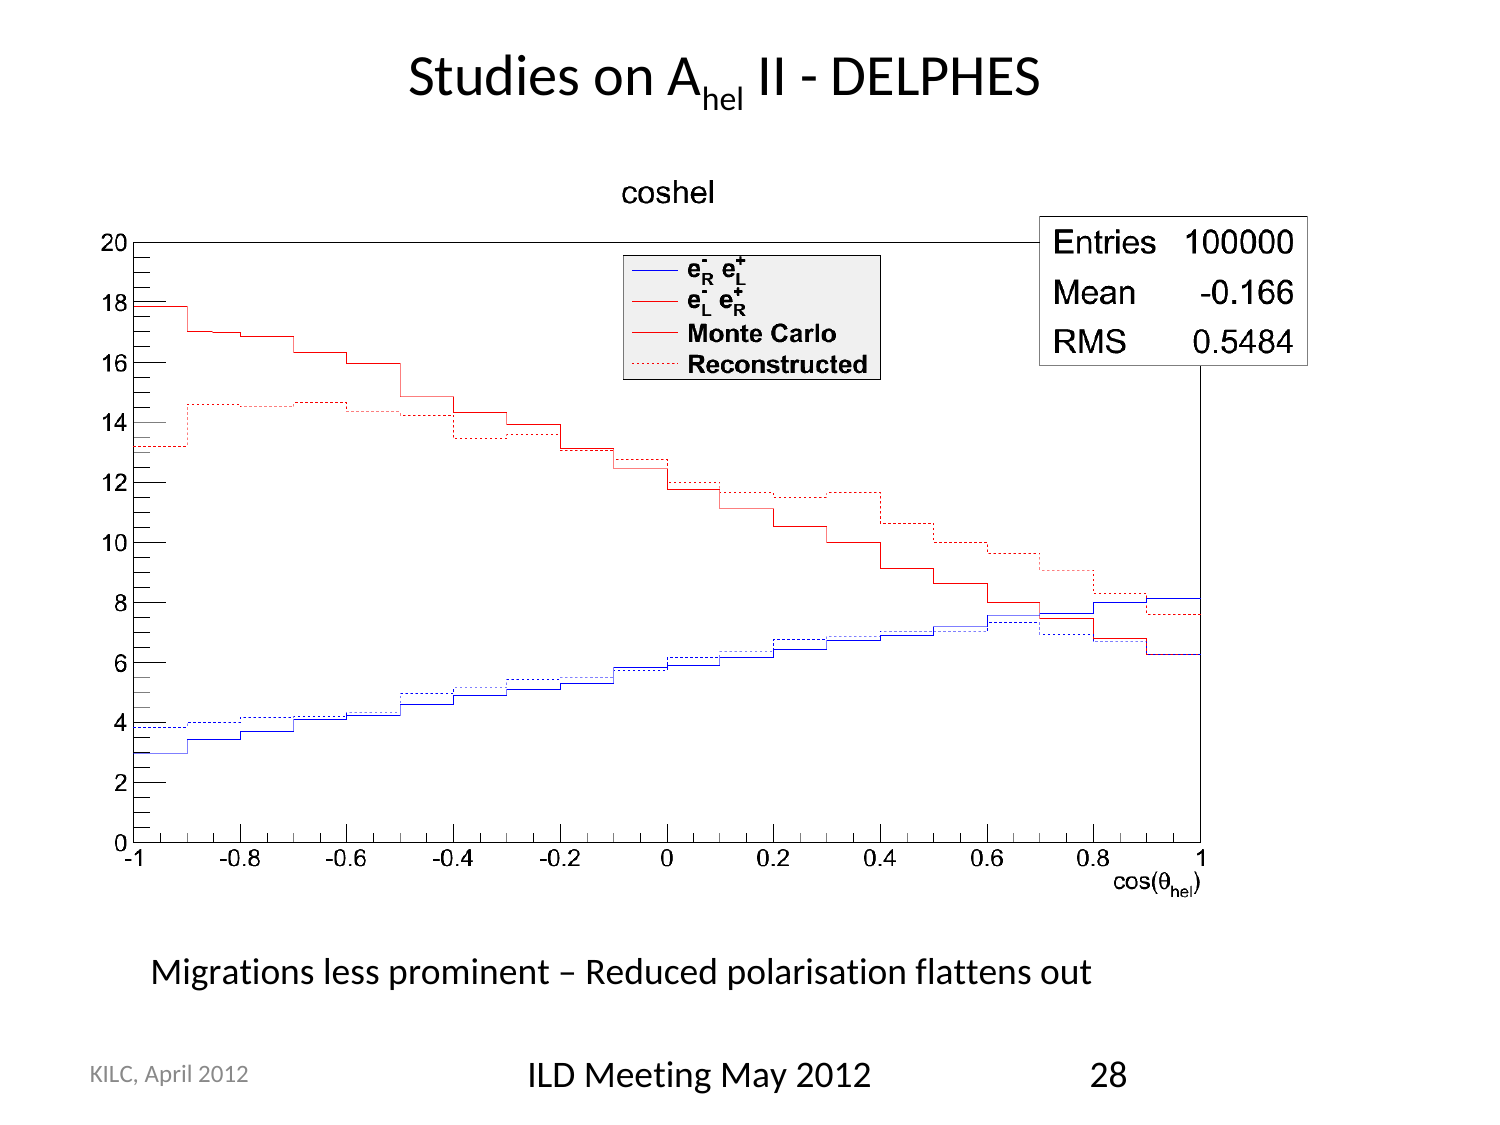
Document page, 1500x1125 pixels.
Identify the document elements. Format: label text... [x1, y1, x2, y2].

title Studies on Ahel II - DELPHES [49, 29, 1400, 125]
picture [0, 167, 1333, 917]
text_box Migrations less prominent – Reduced polarisation flattens out [135, 938, 1117, 1000]
text_box KILC, April 2012 [74, 1042, 426, 1103]
